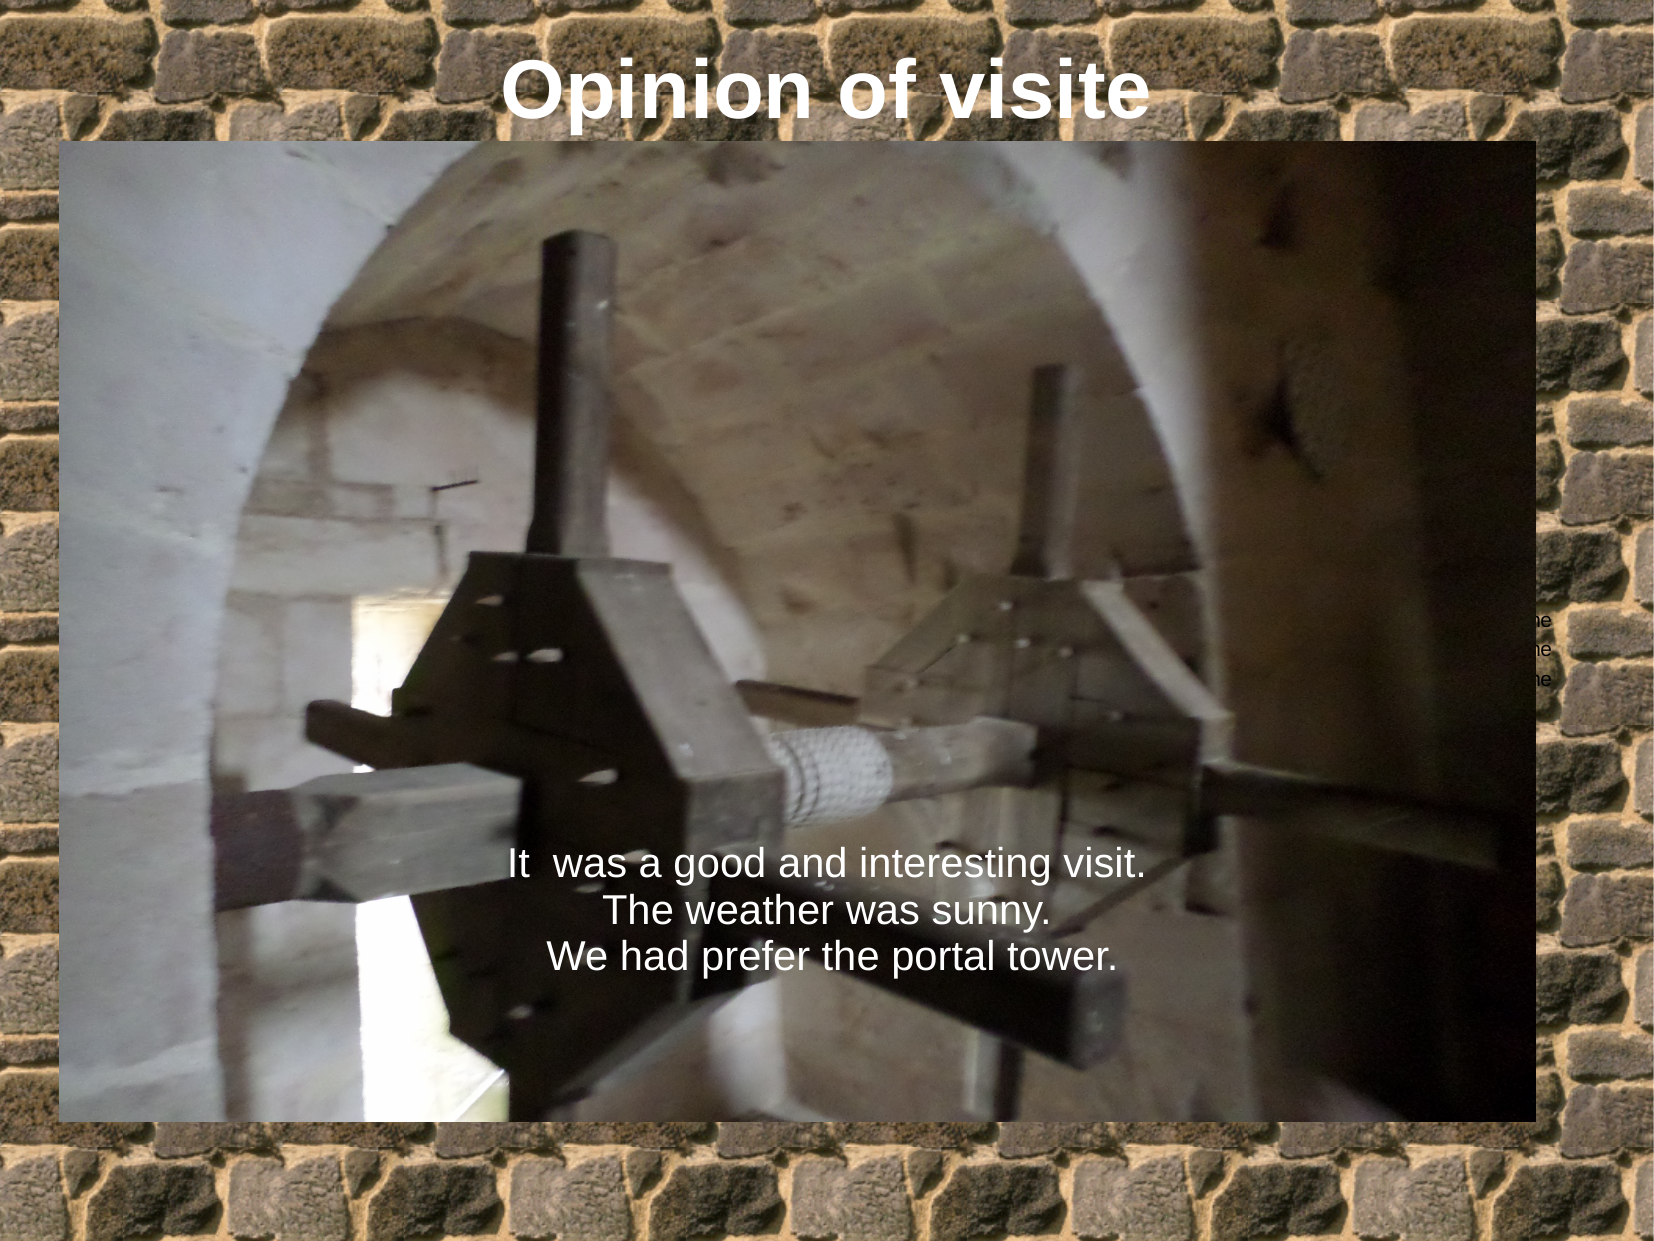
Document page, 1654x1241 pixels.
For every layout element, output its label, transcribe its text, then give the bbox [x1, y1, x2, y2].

chart [1536, 290, 1571, 1010]
text_box It was a good and interesting visit. The weather was sunny. We had prefer the portal tower. [70, 744, 1560, 987]
text_box Opinion of visite [425, 35, 1229, 144]
picture [0, 0, 1654, 1241]
